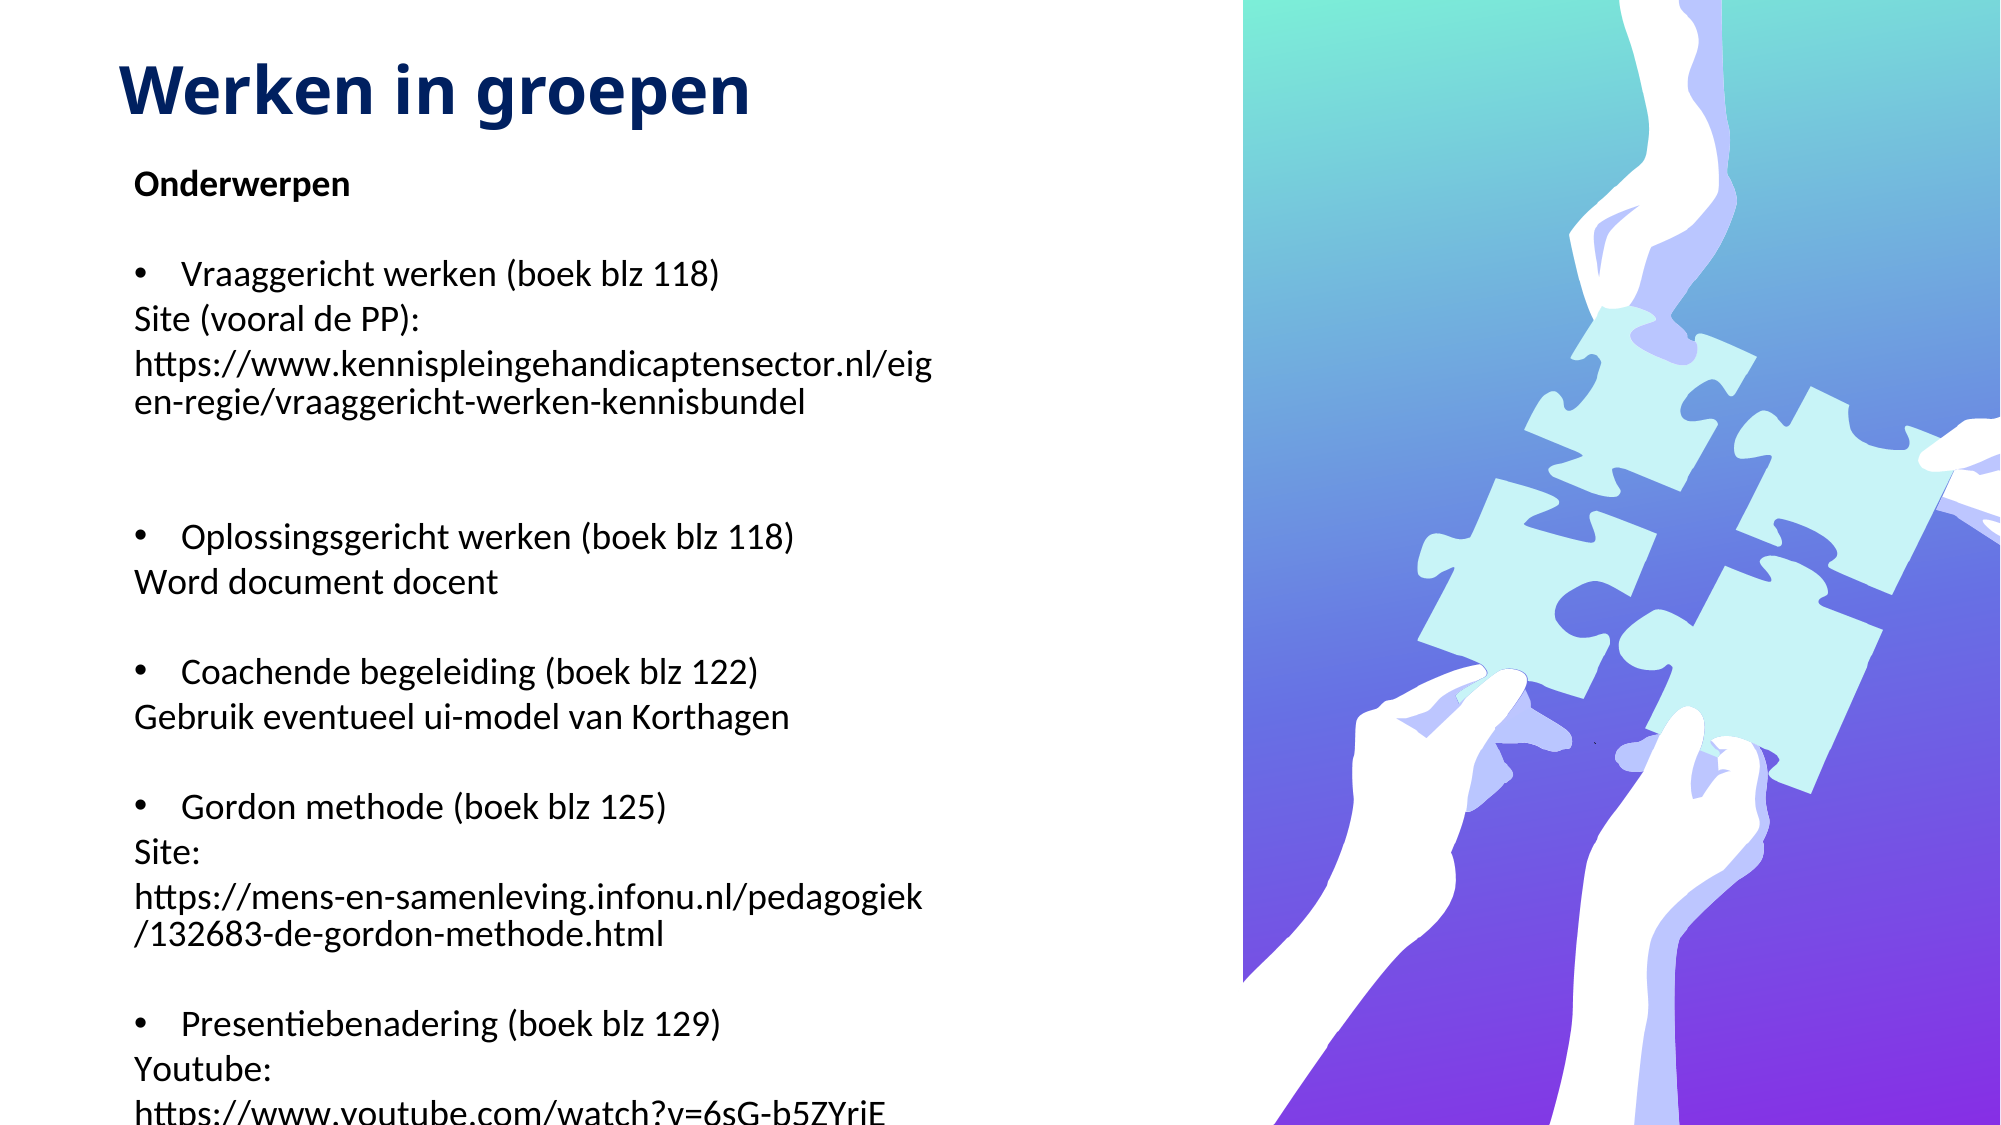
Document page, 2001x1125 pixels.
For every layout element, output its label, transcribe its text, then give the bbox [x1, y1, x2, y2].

text_box Onderwerpen Vraaggericht werken (boek blz 118) Site (vooral de PP): https://www.kennispleingehandicaptensector.nl/eigen-regie/vraaggericht-werken-kennisbundel Oplossingsgericht werken (boek blz 118) Word document docent Coachende begeleiding (boek blz 122) Gebruik eventueel ui-model van Korthagen Gordon methode (boek blz 125) Site: https://mens-en-samenleving.infonu.nl/pedagogiek/132683-de-gordon-methode.html Presentiebenadering (boek blz 129) Youtube: https://www.youtube.com/watch?v=6sG-b5ZYriE [119, 151, 951, 1122]
text_box Werken in groepen [119, 44, 1000, 112]
picture [1238, 0, 2000, 1125]
